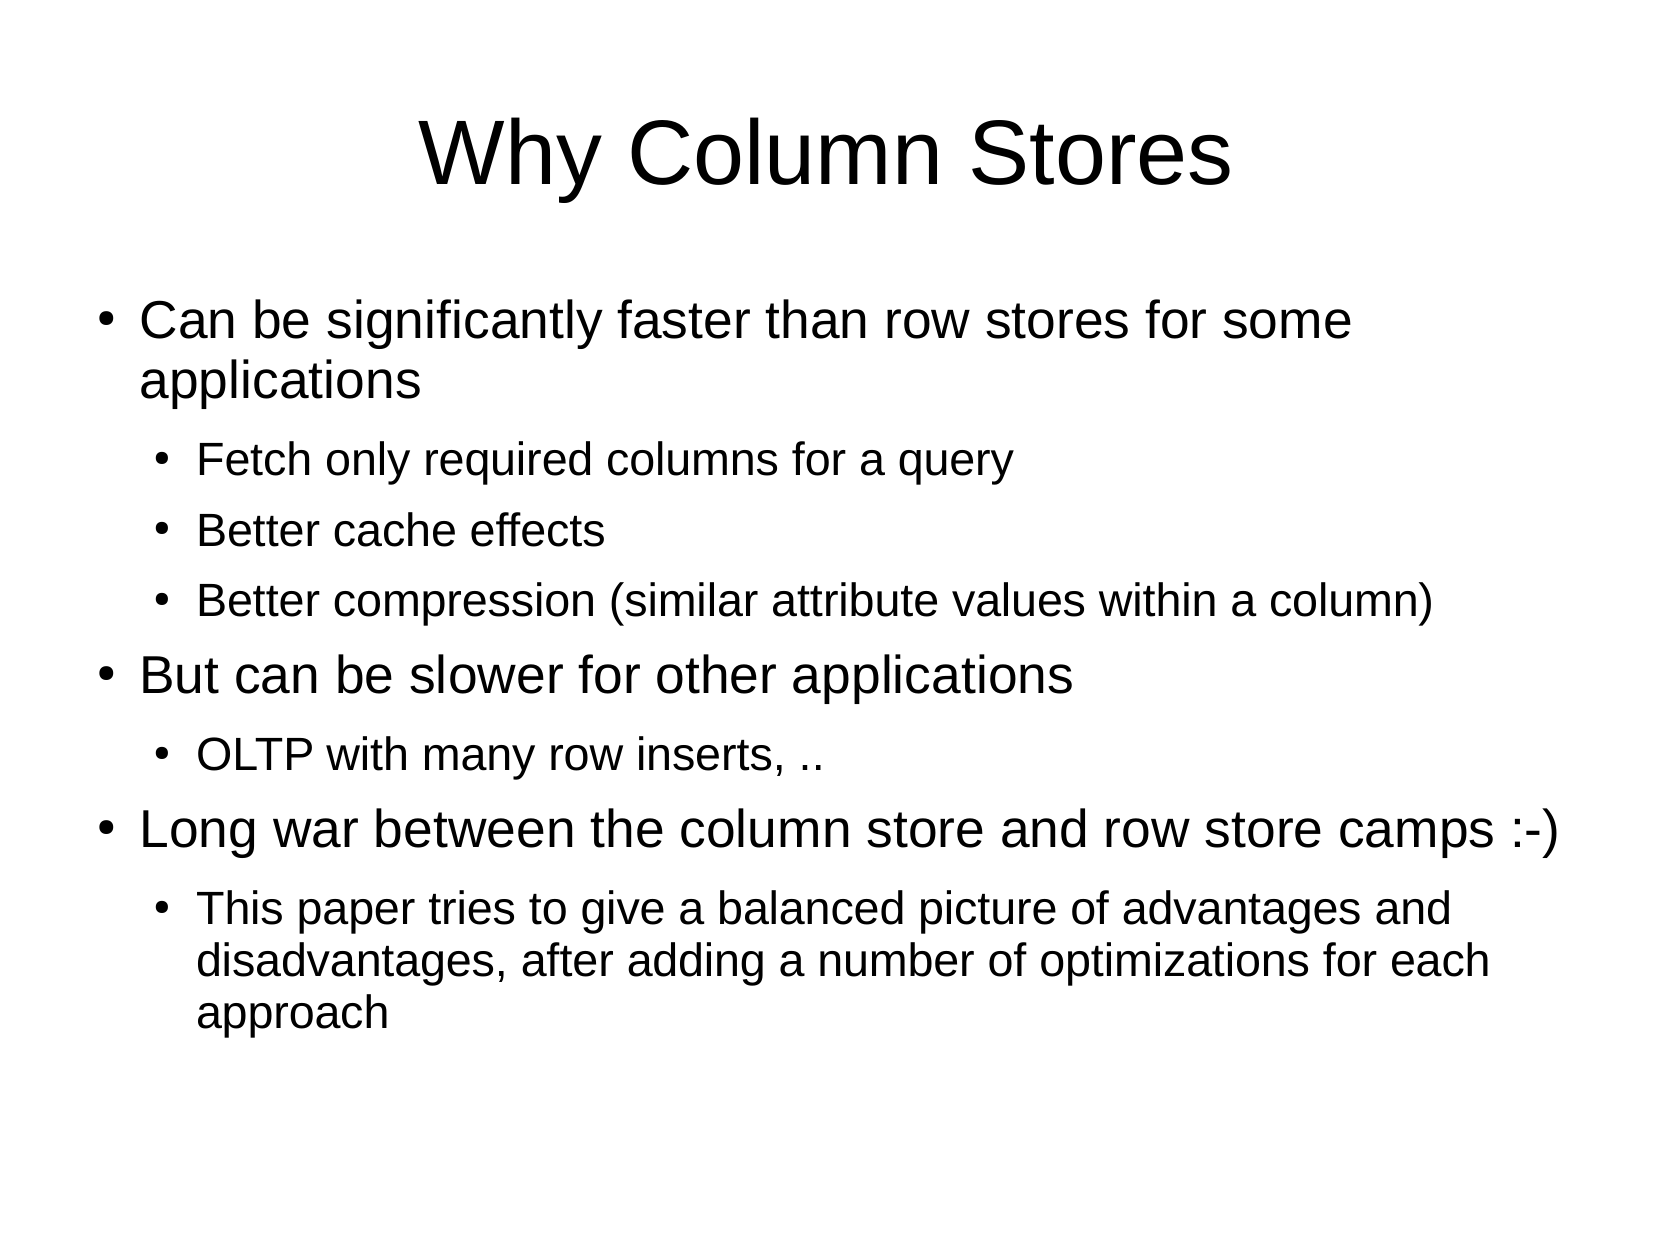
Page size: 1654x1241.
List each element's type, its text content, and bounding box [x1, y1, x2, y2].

title Why Column Stores [82, 56, 1571, 250]
list Can be significantly faster than row stores for some applications Fetch only required columns for a query Better cache effects Better compression (similar attribute values within a column) But can be slower for other applications OLTP with many row inserts, .. Long war between the column store and row store camps :-) This paper tries to give a balanced picture of advantages and disadvantages, after adding a number of optimizations for each approach [82, 290, 1571, 1109]
